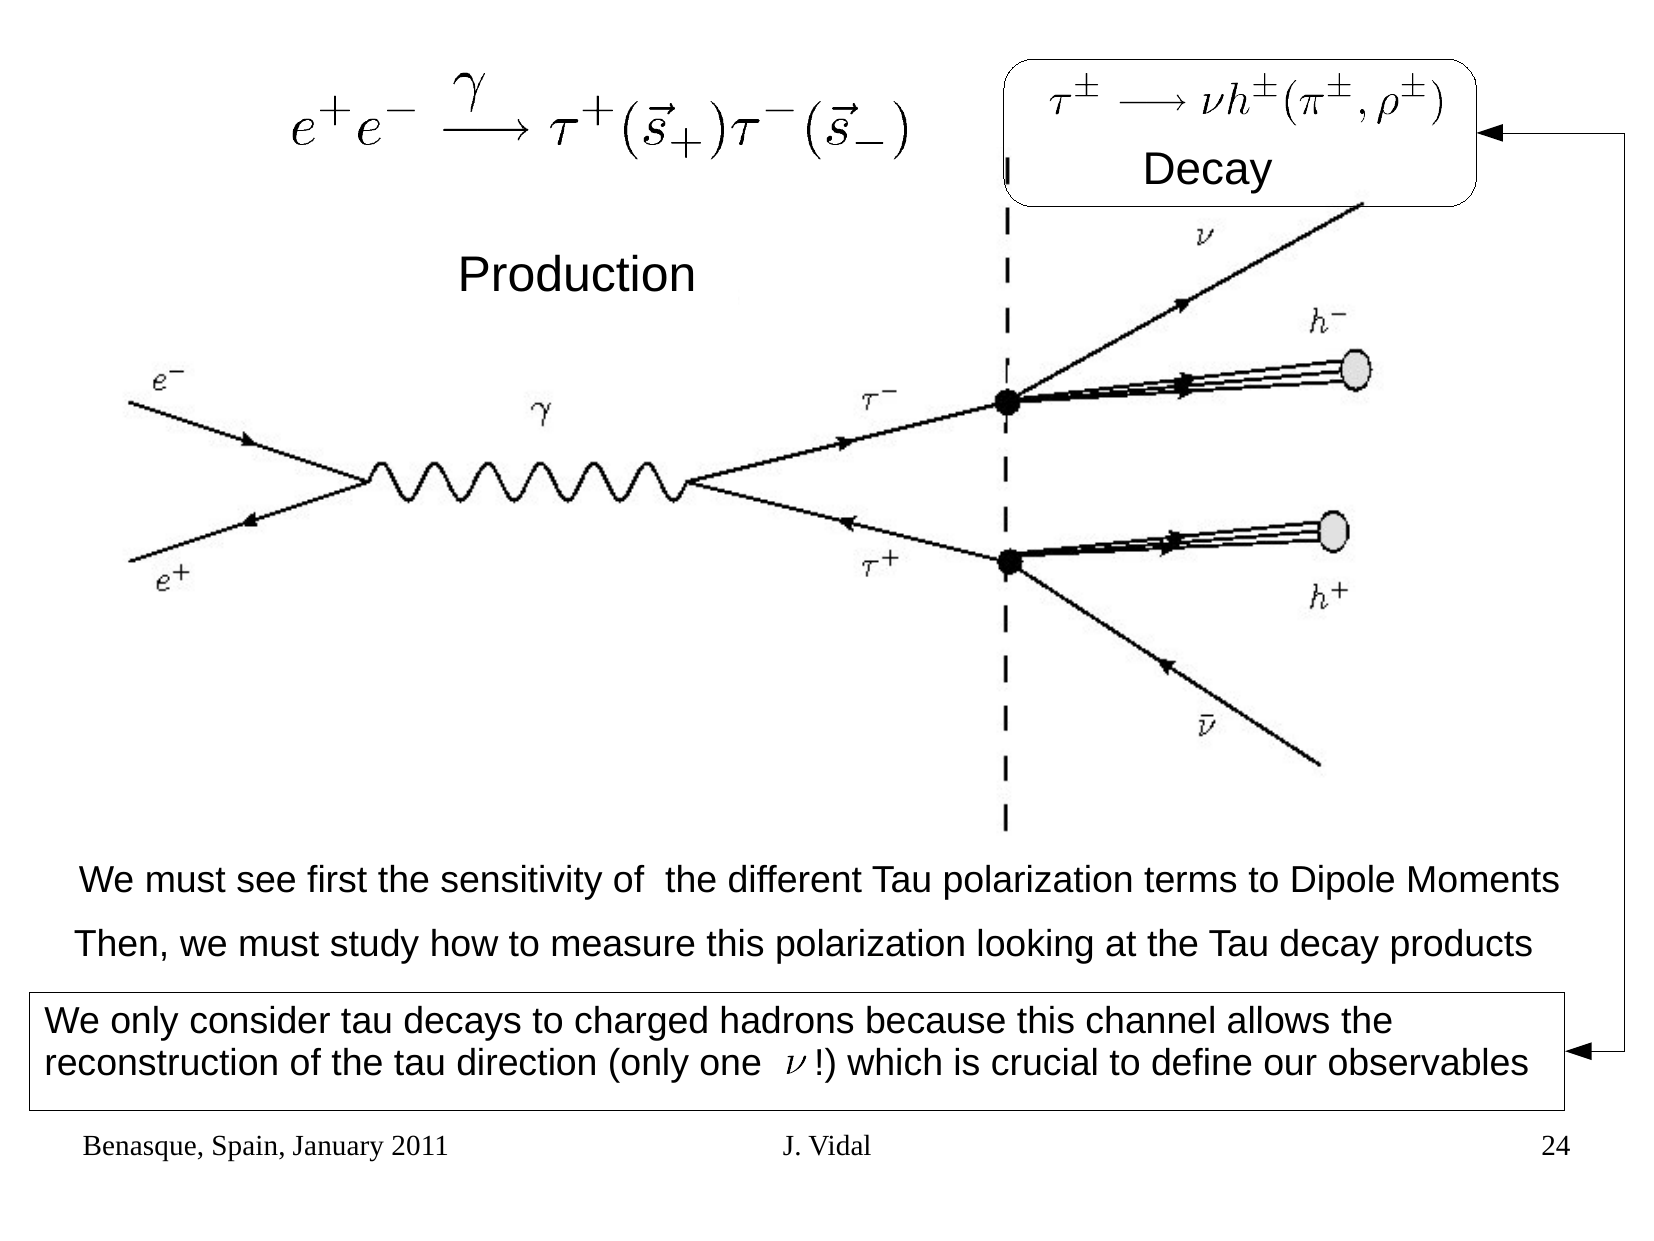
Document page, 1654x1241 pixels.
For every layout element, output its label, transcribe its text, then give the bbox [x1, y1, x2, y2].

picture [1045, 70, 1449, 129]
text_box Decay [1127, 135, 1288, 202]
text_box We only consider tau decays to charged hadrons because this channel allows the reconstruction of the tau direction (only one !) which is crucial to define our observables [30, 993, 1564, 1104]
text_box We must see first the sensitivity of the different Tau polarization terms to Dipole Moments [63, 851, 1587, 909]
text_box Production [442, 238, 739, 310]
picture [781, 1051, 815, 1080]
text_box Then, we must study how to measure this polarization looking at the Tau decay products [59, 915, 1547, 973]
picture [109, 65, 1418, 844]
